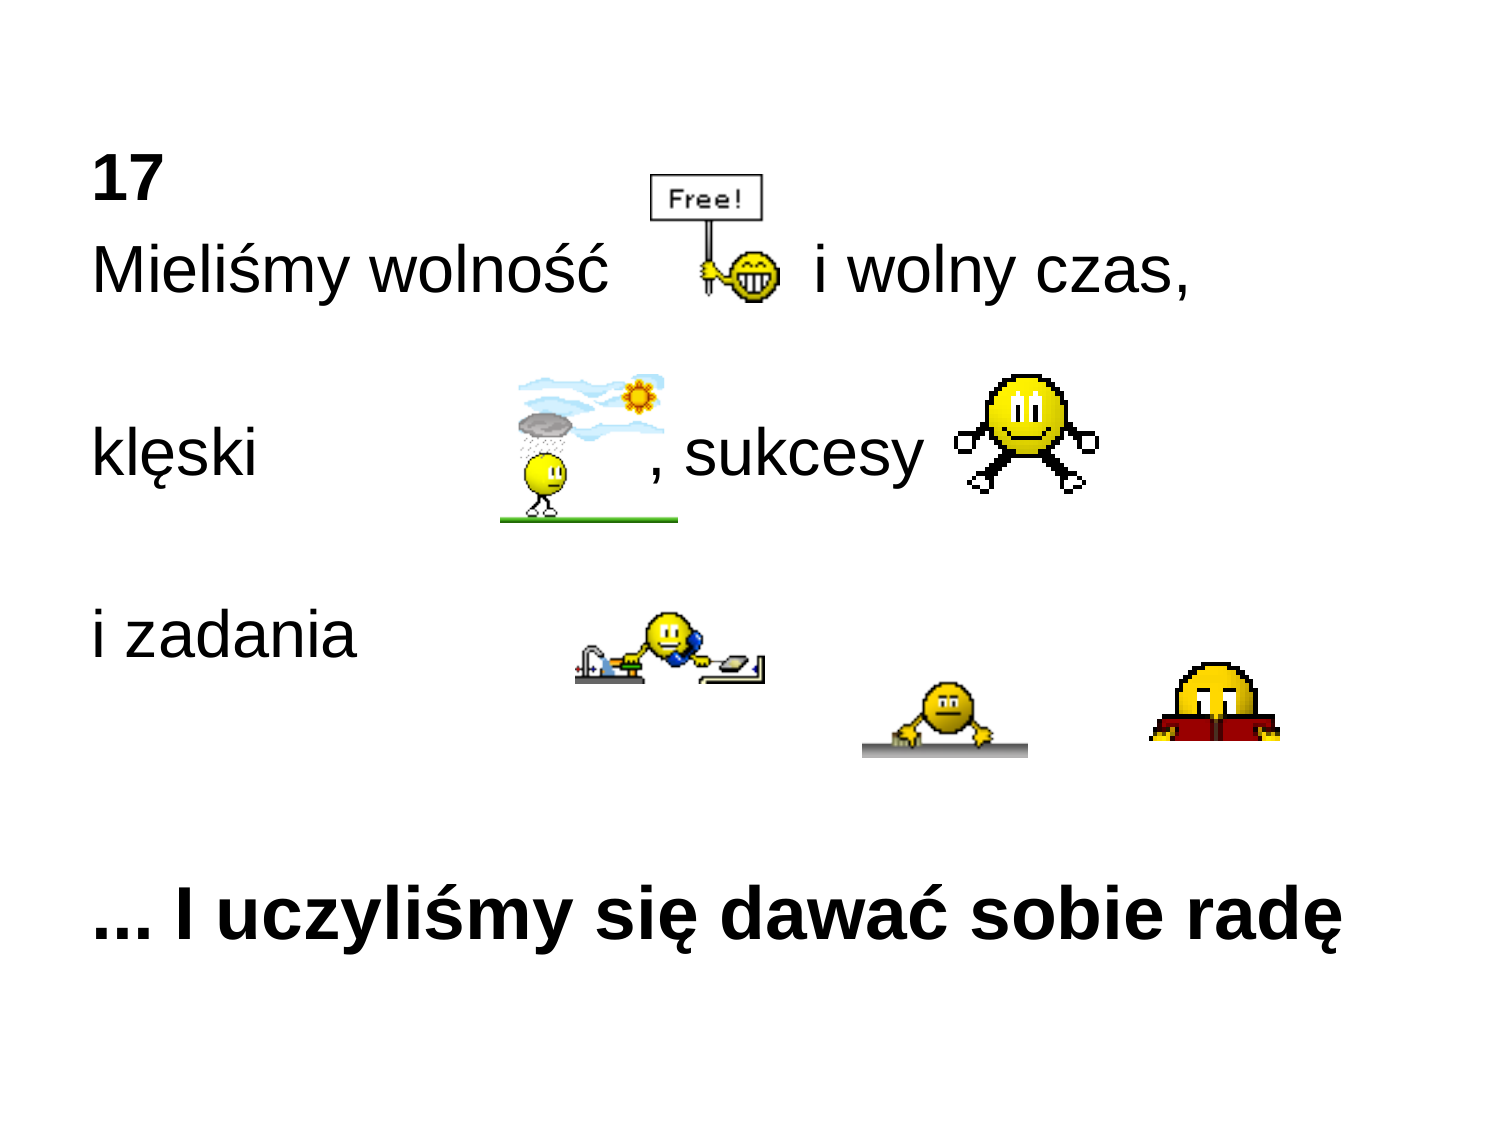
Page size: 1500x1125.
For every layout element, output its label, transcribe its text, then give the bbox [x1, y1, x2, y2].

picture [500, 374, 678, 523]
picture [1149, 662, 1280, 741]
picture [575, 587, 765, 684]
picture [950, 374, 1104, 512]
picture [650, 174, 780, 303]
picture [862, 674, 1028, 758]
list 17 Mieliśmy wolność i wolny czas, klęski , sukcesy i zadania ... I uczyliśmy się dawać sobie radę [76, 132, 1427, 1125]
